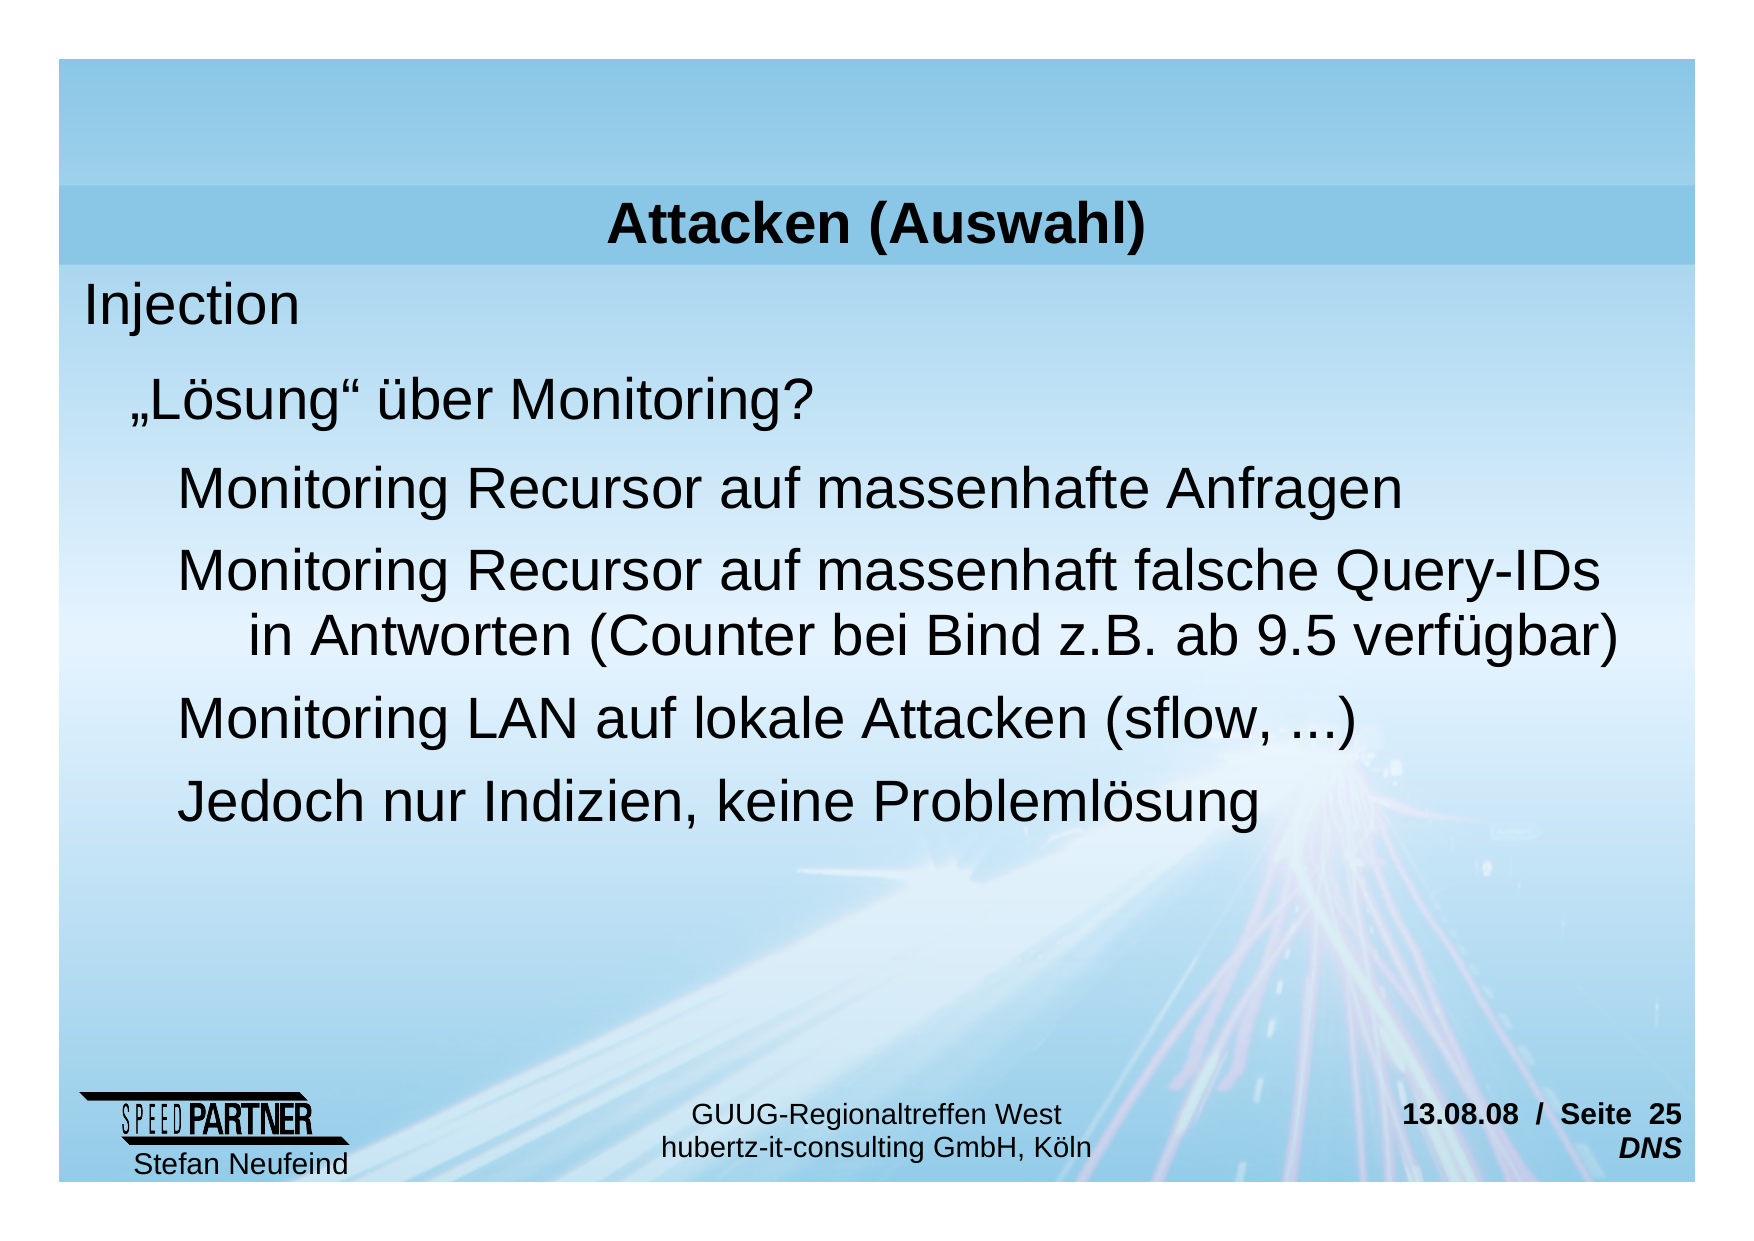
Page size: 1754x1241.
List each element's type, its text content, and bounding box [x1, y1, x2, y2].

title Attacken (Auswahl) [59, 191, 1695, 257]
picture [59, 59, 1695, 185]
picture [59, 265, 1695, 1182]
list Injection „Lösung“ über Monitoring? Monitoring Recursor auf massenhafte Anfragen Monitoring Recursor auf massenhaft falsche Query-IDs in Antworten (Counter bei Bind z.B. ab 9.5 verfügbar) Monitoring LAN auf lokale Attacken (sflow, ...) Jedoch nur Indizien, keine Problemlösung [71, 272, 1695, 1055]
